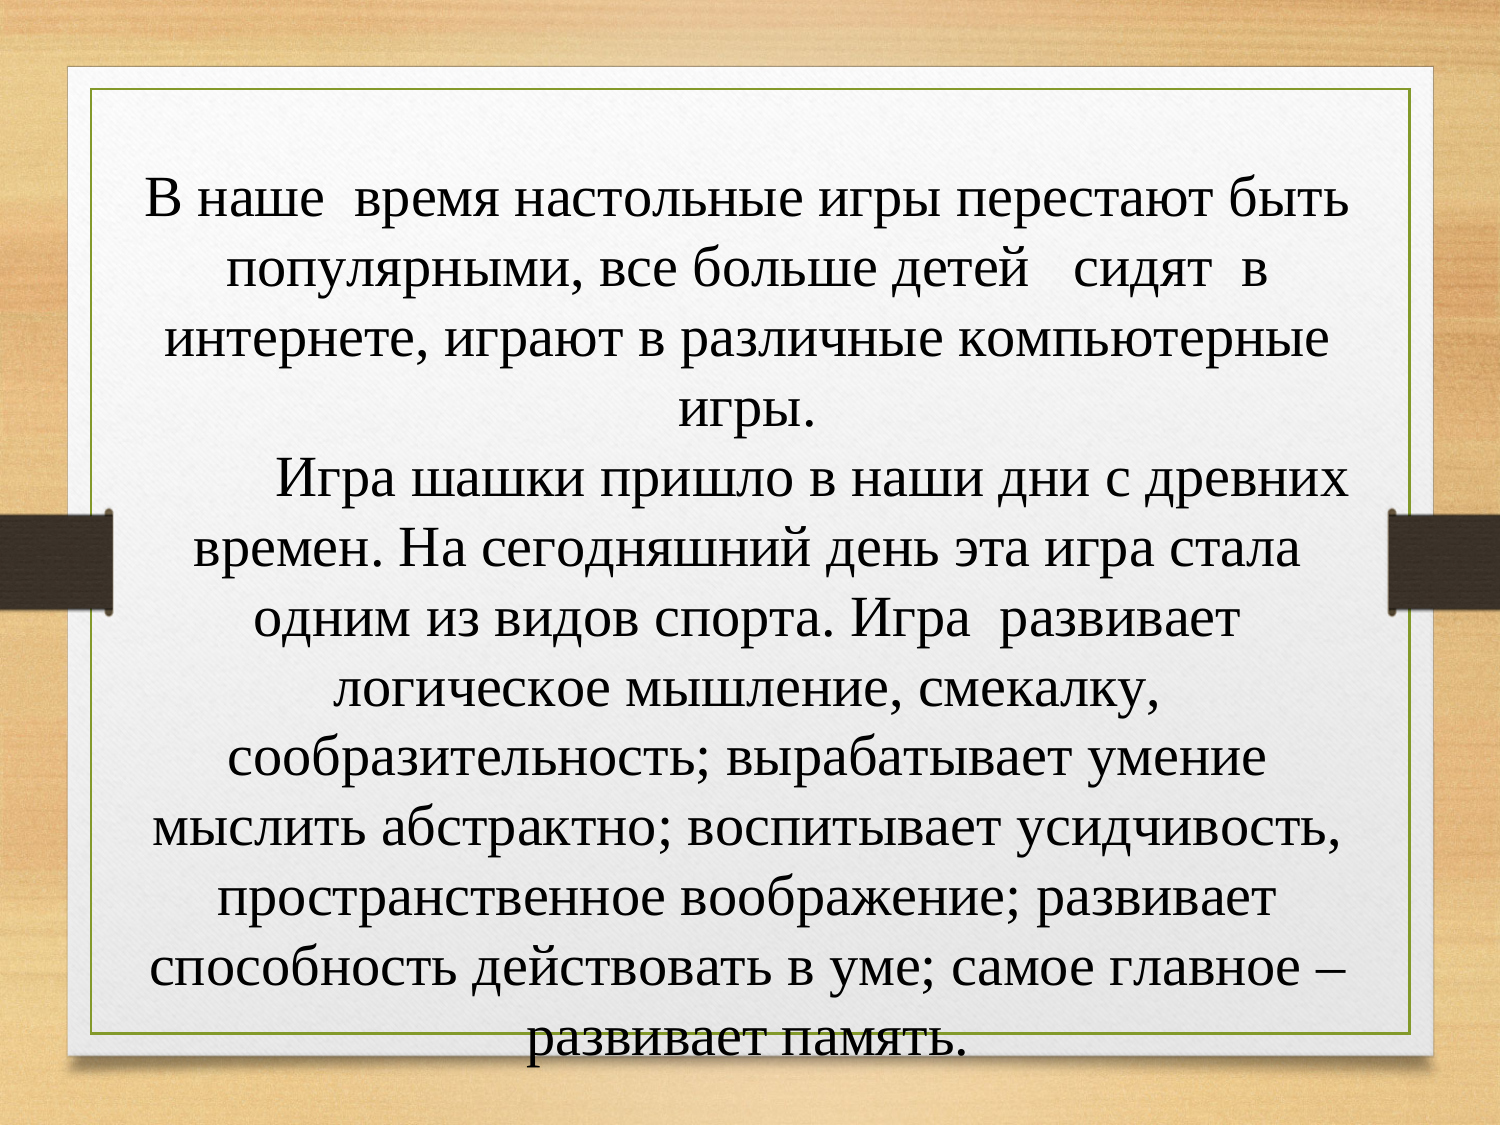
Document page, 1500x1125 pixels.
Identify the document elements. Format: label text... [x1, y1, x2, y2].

title В наше время настольные игры перестают быть популярными, все больше детей сидят в интернете, играют в различные компьютерные игры. Игра шашки пришло в наши дни с древних времен. На сегодняшний день эта игра стала одним из видов спорта. Игра развивает логическое мышление, смекалку, сообразительность; вырабатывает умение мыслить абстрактно; воспитывает усидчивость, пространственное воображение; развивает способность действовать в уме; самое главное – развивает память. [102, 150, 1394, 1051]
